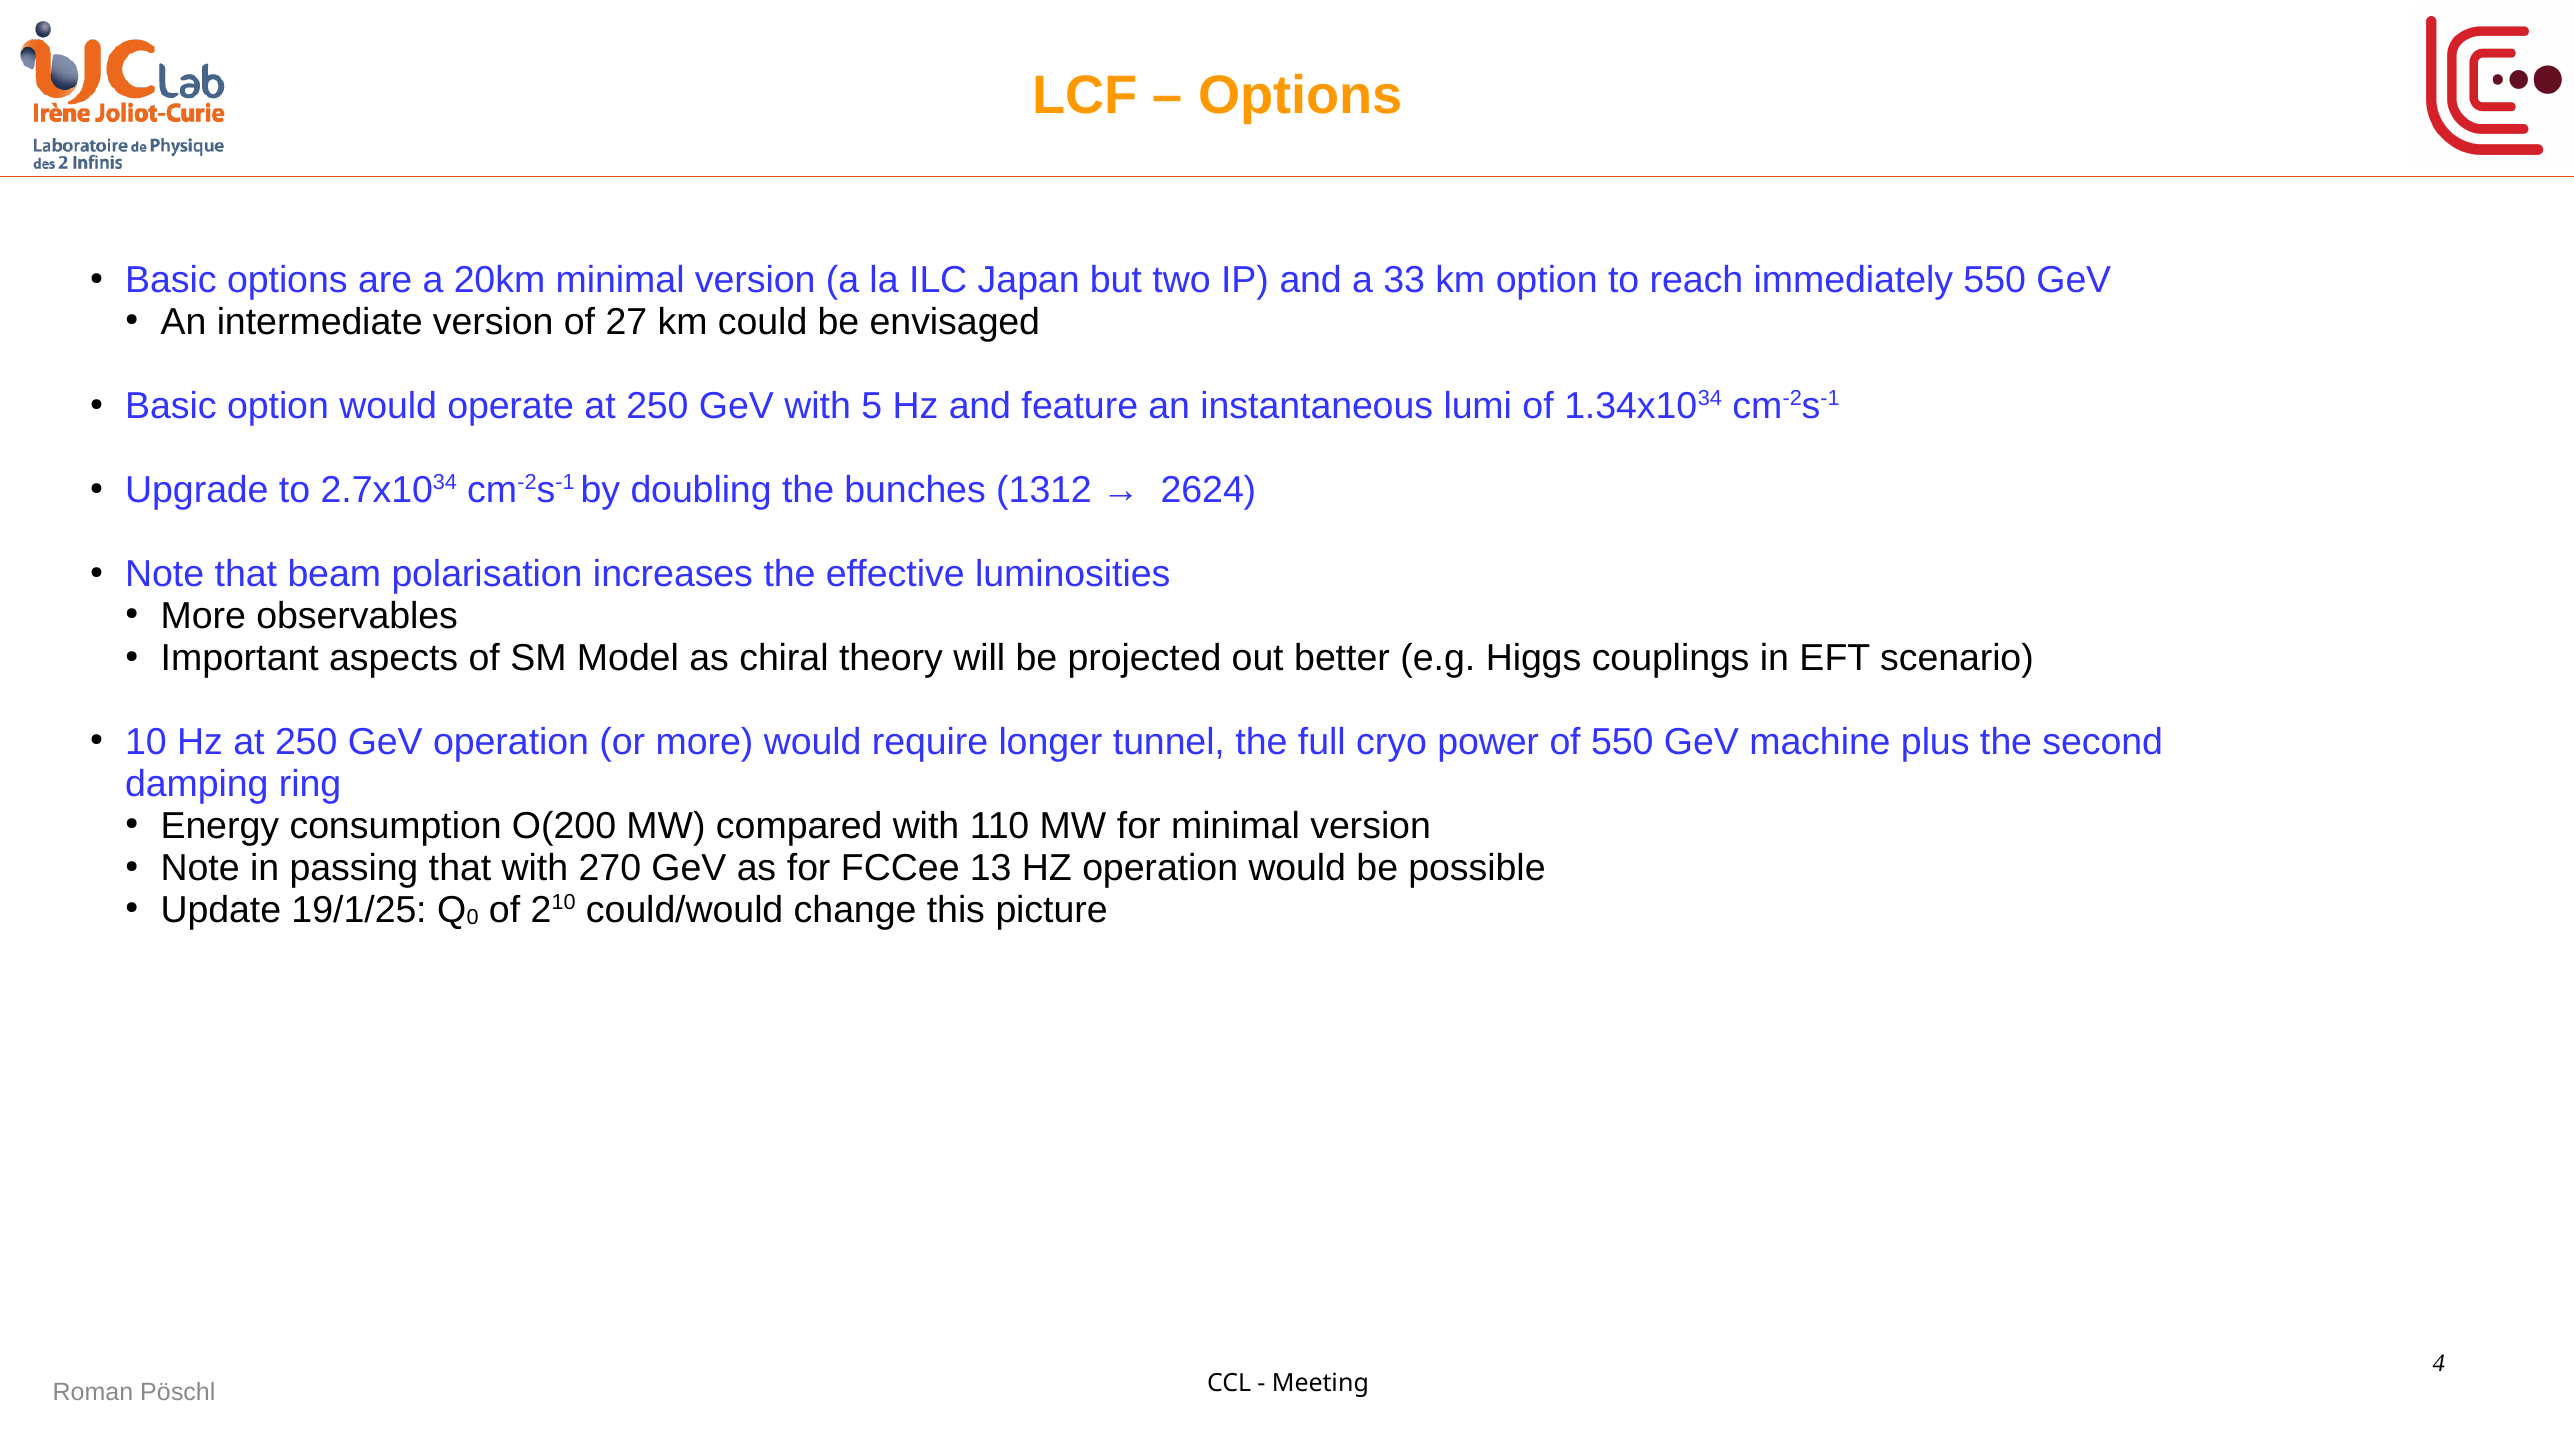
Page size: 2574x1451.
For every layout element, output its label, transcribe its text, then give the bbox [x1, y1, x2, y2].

text_box Basic options are a 20km minimal version (a la ILC Japan but two IP) and a 33 km option to reach immediately 550 GeV An intermediate version of 27 km could be envisaged Basic option would operate at 250 GeV with 5 Hz and feature an instantaneous lumi of 1.34x1034 cm-2s-1 Upgrade to 2.7x1034 cm-2s-1 by doubling the bunches (1312 → 2624) Note that beam polarisation increases the effective luminosities More observables Important aspects of SM Model as chiral theory will be projected out better (e.g. Higgs couplings in EFT scenario) 10 Hz at 250 GeV operation (or more) would require longer tunnel, the full cryo power of 550 GeV machine plus the second damping ring Energy consumption O(200 MW) compared with 110 MW for minimal version Note in passing that with 270 GeV as for FCCee 13 HZ operation would be possible Update 19/1/25: Q0 of 210 could/would change this picture [75, 250, 2187, 1190]
title LCF – Options [67, 29, 2384, 159]
picture [2412, 3, 2574, 168]
picture [4, 5, 240, 184]
